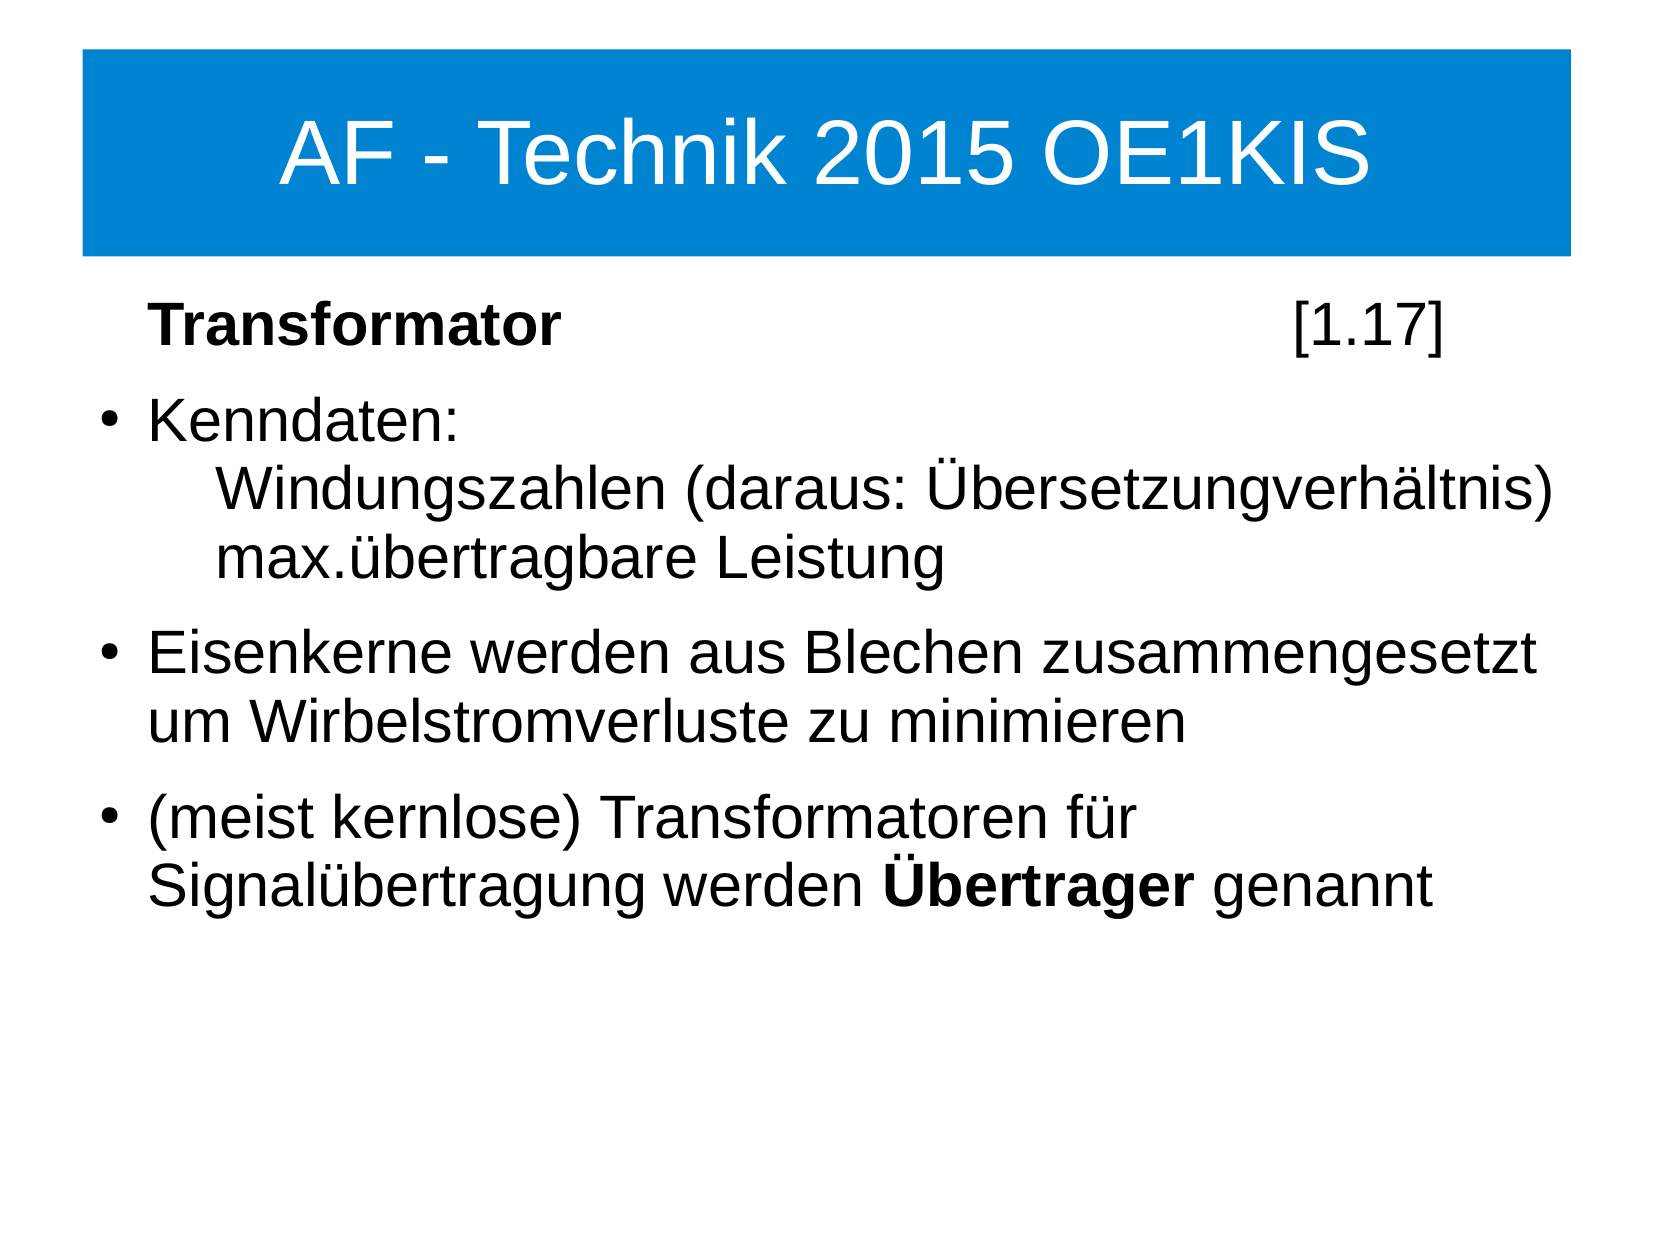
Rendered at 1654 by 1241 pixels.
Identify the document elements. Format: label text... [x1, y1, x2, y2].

title AF - Technik 2015 OE1KIS [82, 49, 1571, 257]
list Transformator [1.17] Kenndaten: Windungszahlen (daraus: Übersetzungverhältnis) max.übertragbare Leistung Eisenkerne werden aus Blechen zusammengesetzt um Wirbelstromverluste zu minimieren (meist kernlose) Transformatoren für Signalübertragung werden Übertrager genannt [82, 290, 1571, 1010]
